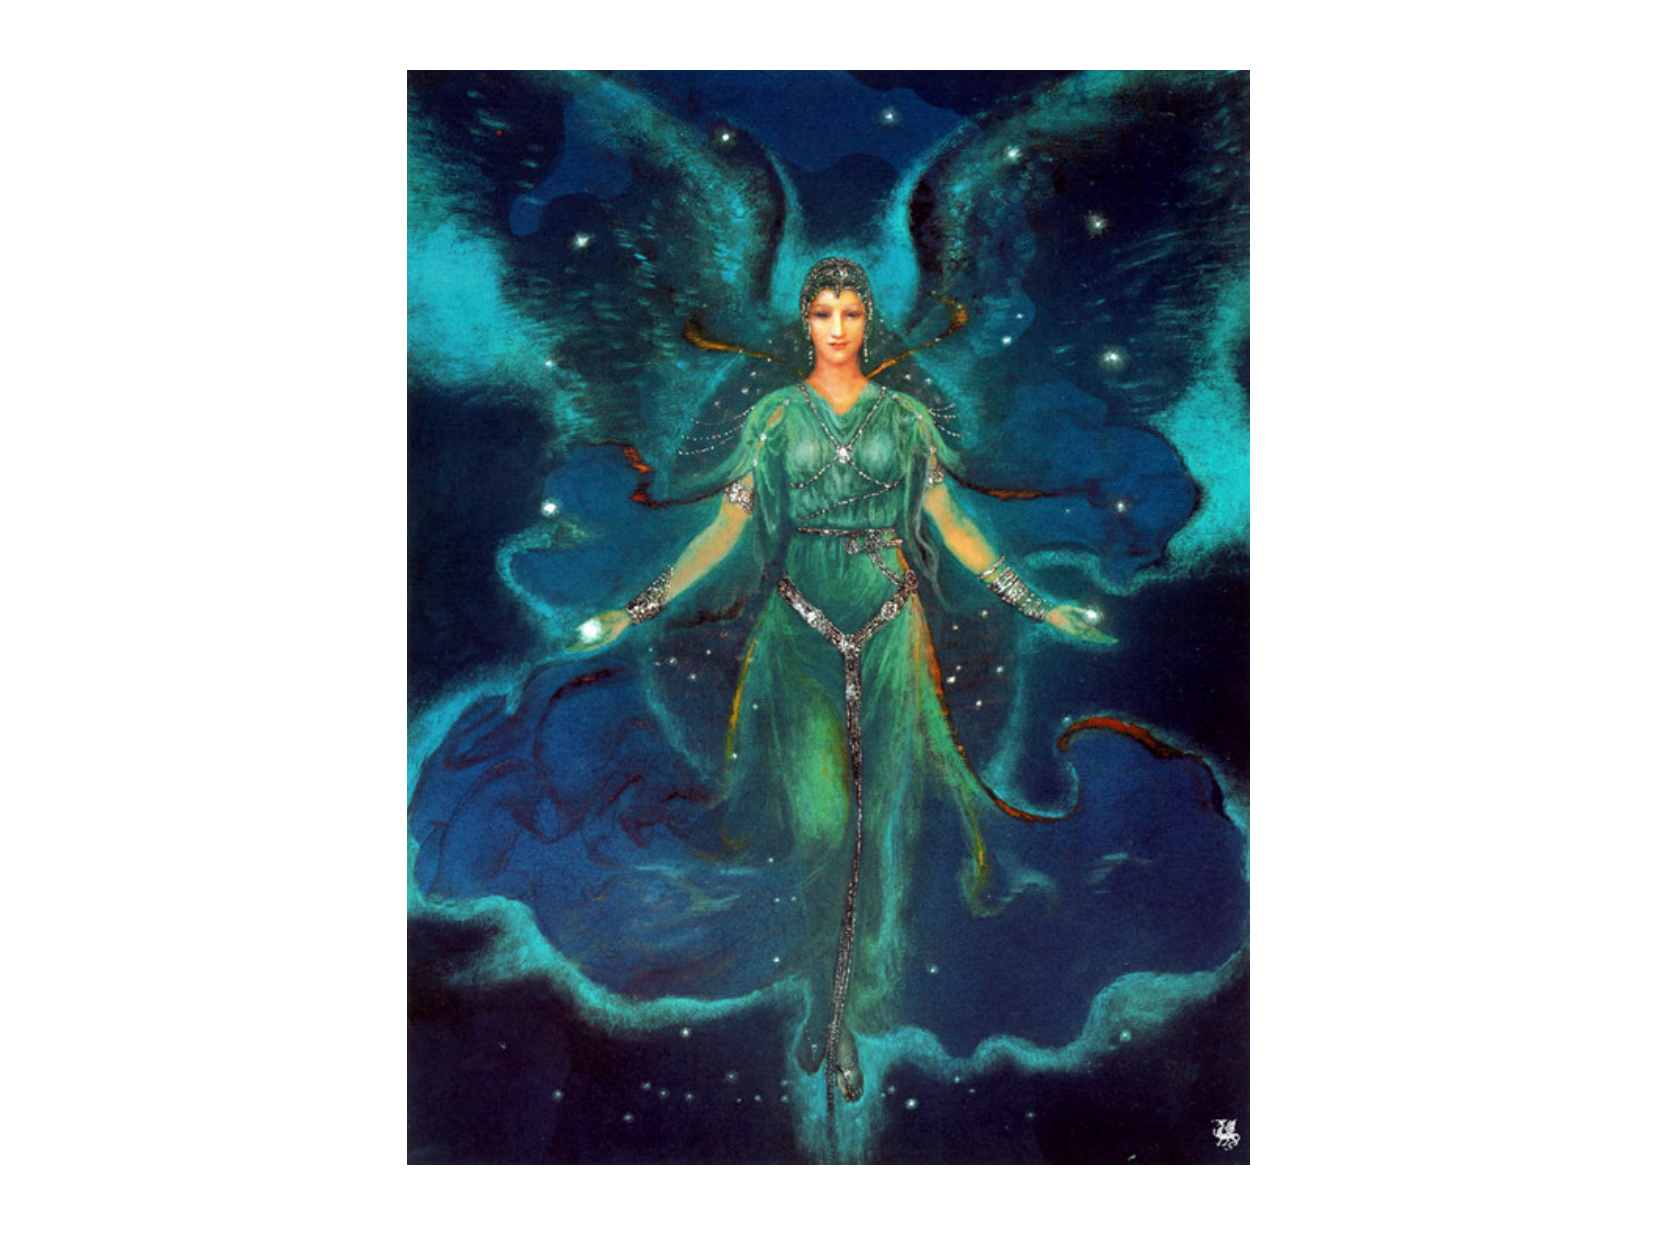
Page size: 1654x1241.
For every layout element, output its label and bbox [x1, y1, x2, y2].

picture [407, 70, 1250, 1165]
